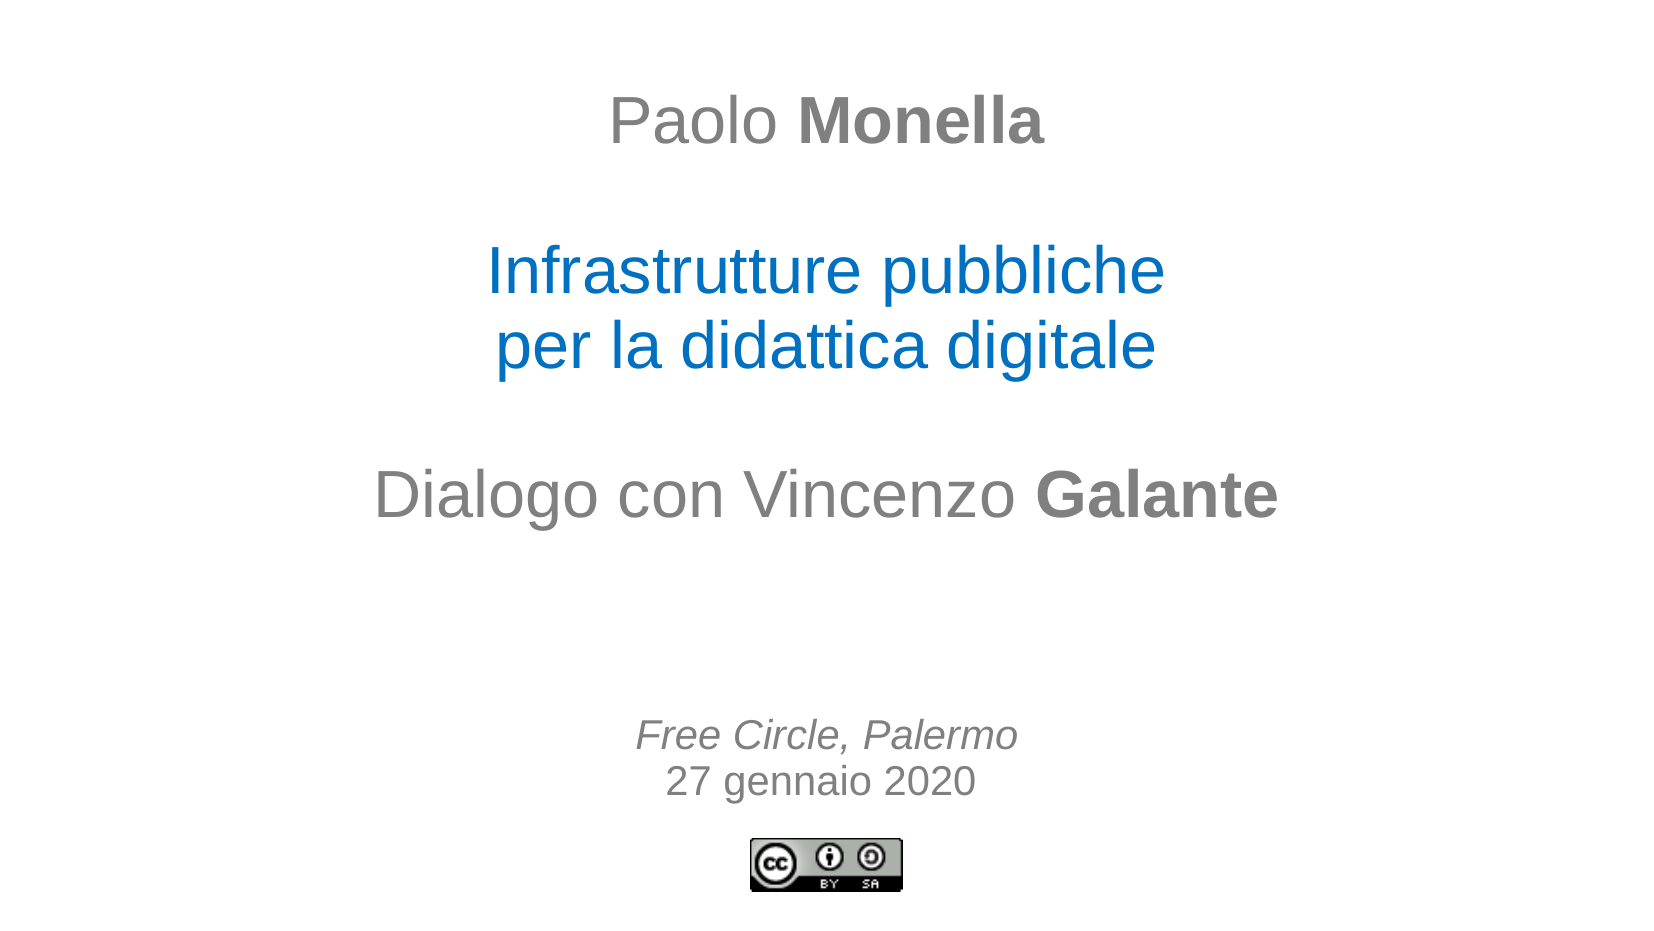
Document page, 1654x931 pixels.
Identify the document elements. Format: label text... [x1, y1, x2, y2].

text_box Free Circle, Palermo 27 gennaio 2020 [82, 636, 1571, 880]
picture [750, 838, 903, 892]
subtitle Paolo Monella Infrastrutture pubbliche per la didattica digitale Dialogo con Vincenzo Galante [82, 37, 1571, 579]
